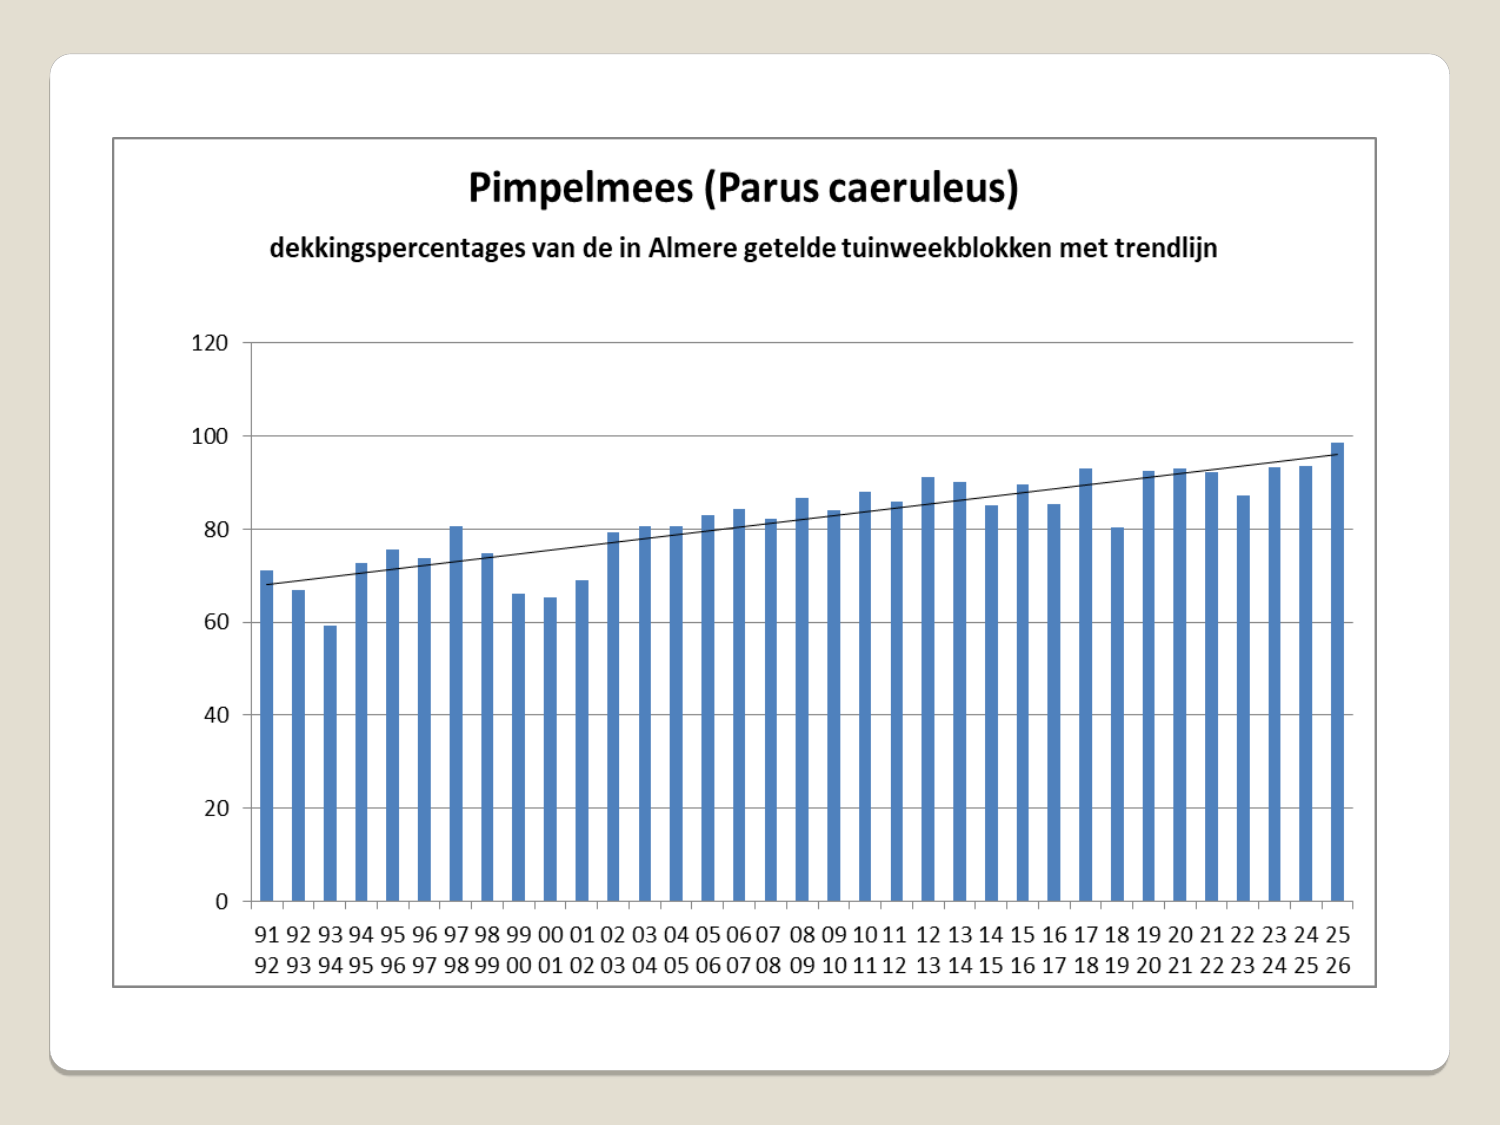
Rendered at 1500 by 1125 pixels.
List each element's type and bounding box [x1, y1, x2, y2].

picture [112, 137, 1377, 988]
